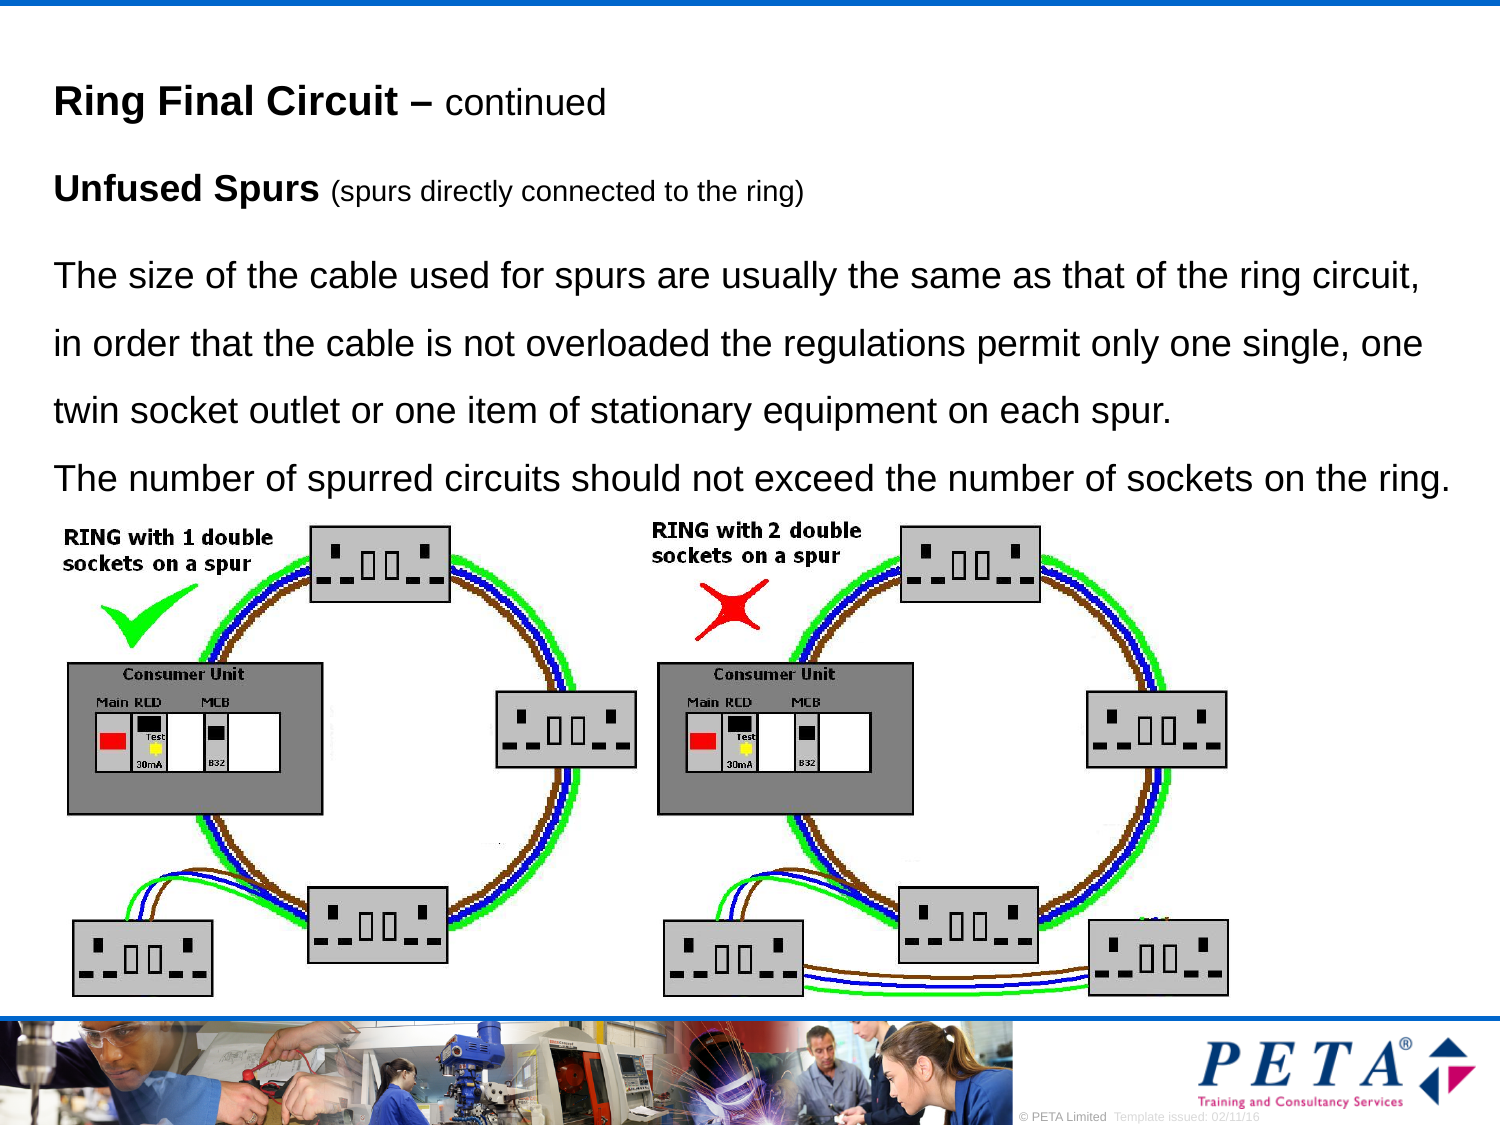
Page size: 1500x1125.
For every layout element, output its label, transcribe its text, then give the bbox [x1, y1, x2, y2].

picture [53, 503, 1231, 1000]
text_box Ring Final Circuit – continued Unfused Spurs (spurs directly connected to the ring) The size of the cable used for spurs are usually the same as that of the ring circuit, in order that the cable is not overloaded the regulations permit only one single, one twin socket outlet or one item of stationary equipment on each spur. The number of spurred circuits should not exceed the number of sockets on the ring. [38, 66, 1471, 511]
